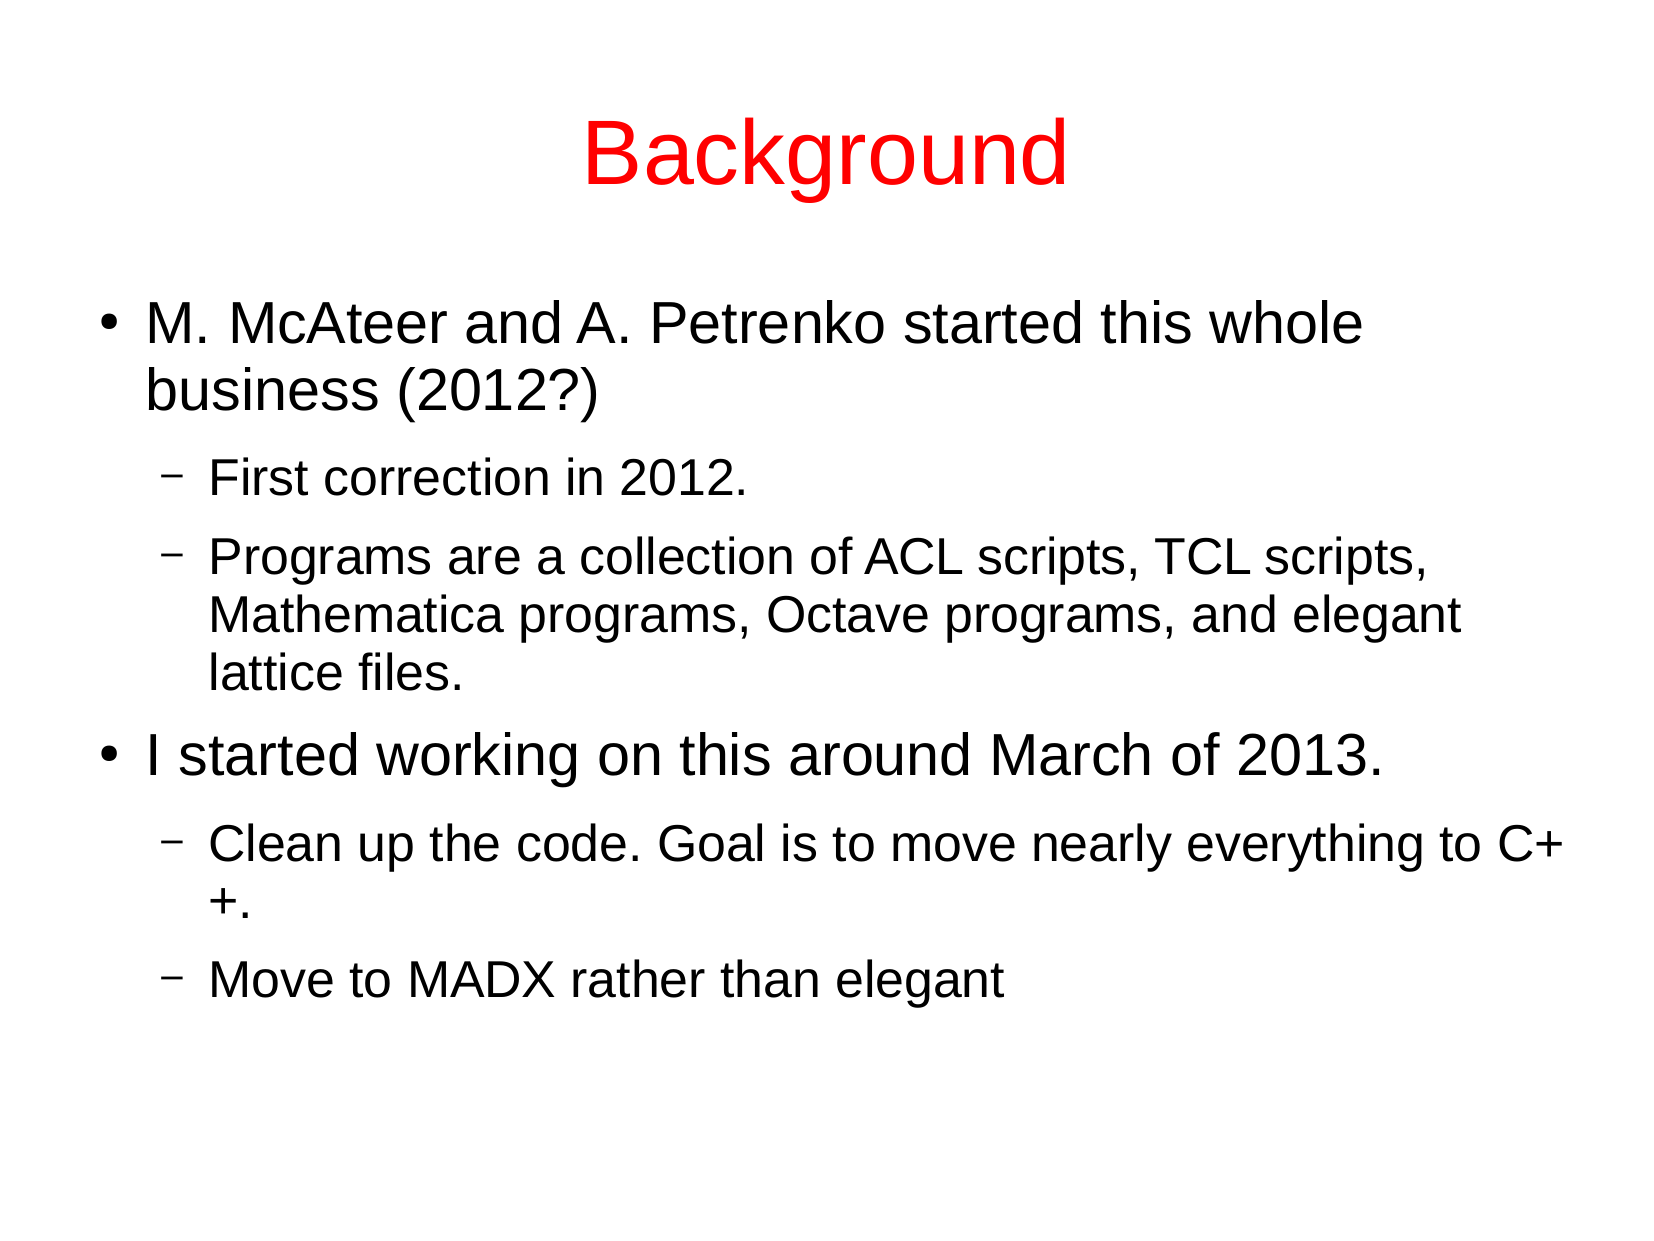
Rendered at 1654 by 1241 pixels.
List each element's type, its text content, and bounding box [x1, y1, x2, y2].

title Background [82, 49, 1571, 257]
list M. McAteer and A. Petrenko started this whole business (2012?) First correction in 2012. Programs are a collection of ACL scripts, TCL scripts, Mathematica programs, Octave programs, and elegant lattice files. I started working on this around March of 2013. Clean up the code. Goal is to move nearly everything to C++. Move to MADX rather than elegant [82, 290, 1571, 1010]
